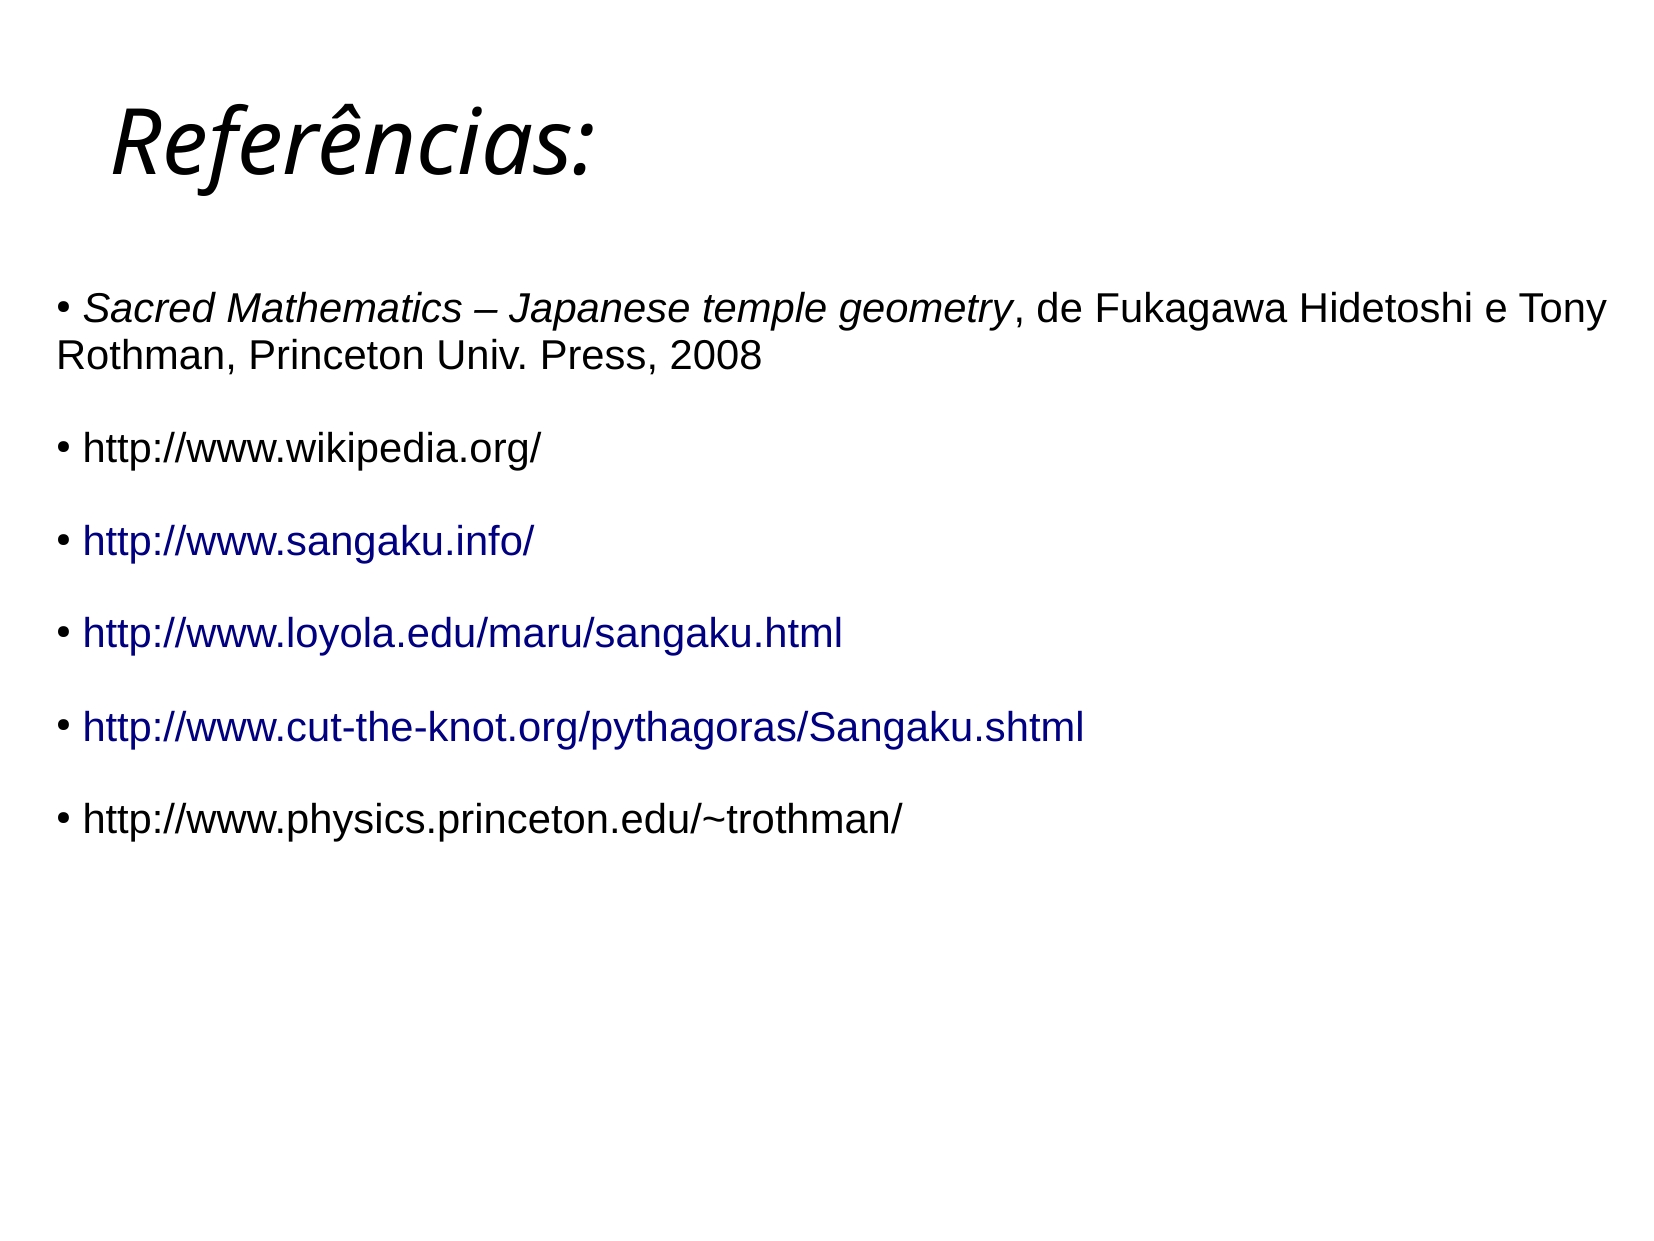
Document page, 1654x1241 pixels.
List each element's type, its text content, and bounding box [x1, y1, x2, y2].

text_box Referências: [95, 69, 632, 206]
text_box Sacred Mathematics – Japanese temple geometry, de Fukagawa Hidetoshi e Tony Rothman, Princeton Univ. Press, 2008 http://www.wikipedia.org/ http://www.sangaku.info/ http://www.loyola.edu/maru/sangaku.html http://www.cut-the-knot.org/pythagoras/Sangaku.shtml http://www.physics.princeton.edu/~trothman/ [41, 277, 1622, 851]
